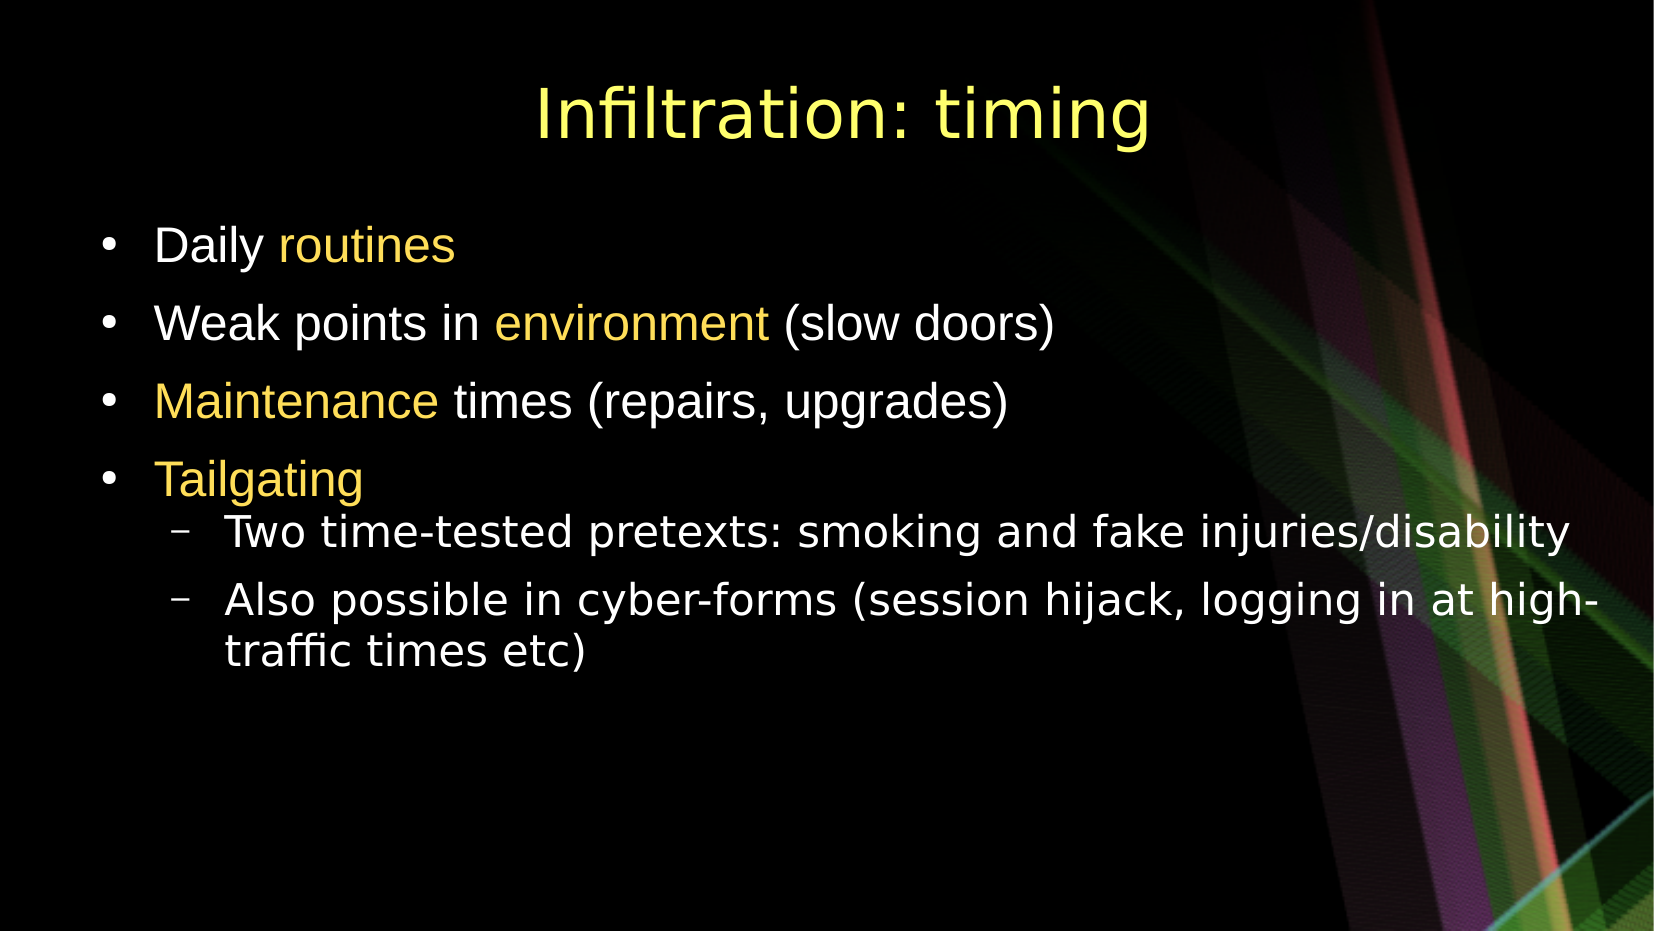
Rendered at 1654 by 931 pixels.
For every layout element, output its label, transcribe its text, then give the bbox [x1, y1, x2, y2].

title Infiltration: timing [82, 37, 1607, 193]
list Daily routines Weak points in environment (slow doors) Maintenance times (repairs, upgrades) Tailgating Two time-tested pretexts: smoking and fake injuries/disability Also possible in cyber-forms (session hijack, logging in at high-traffic times etc) [82, 217, 1607, 898]
picture [0, 0, 1654, 931]
